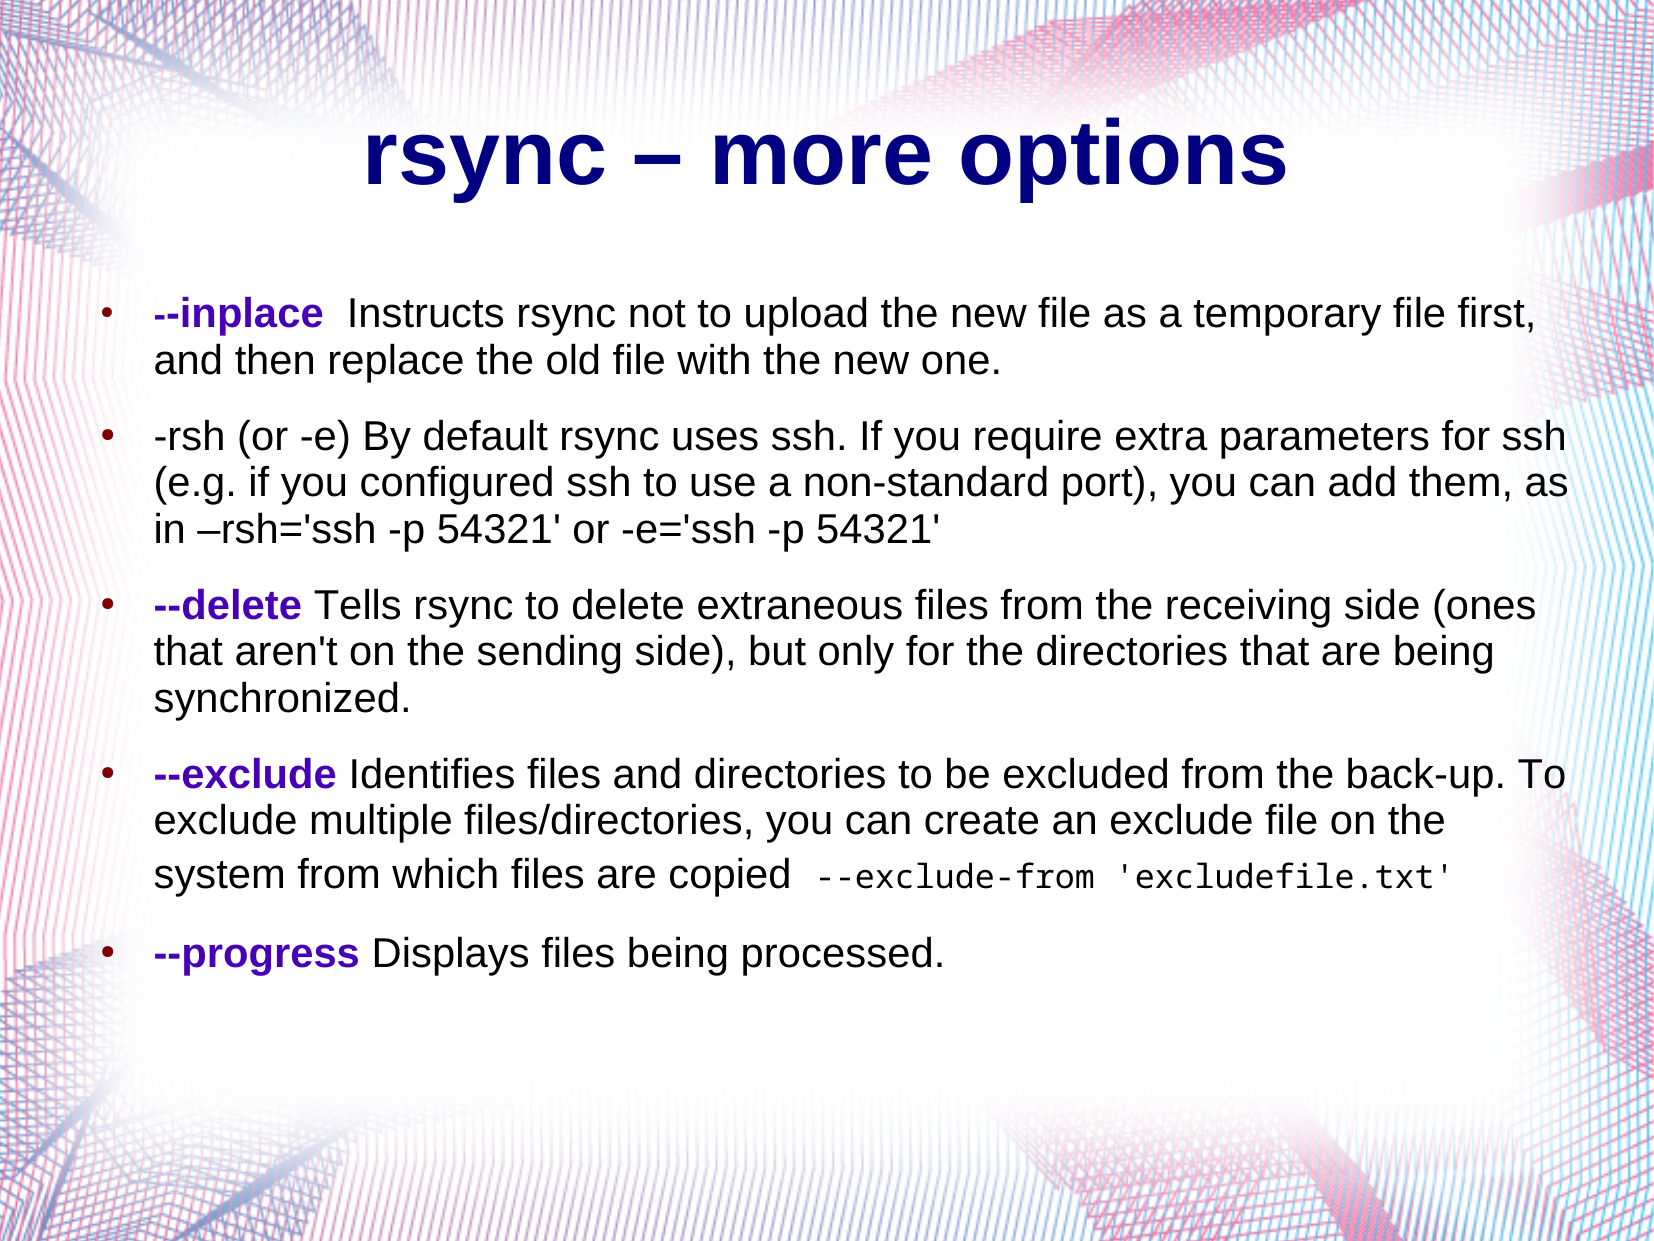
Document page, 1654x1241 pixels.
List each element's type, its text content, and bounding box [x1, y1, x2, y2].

title rsync – more options [82, 56, 1571, 250]
picture [0, 0, 1654, 1241]
list --inplace Instructs rsync not to upload the new file as a temporary file first, and then replace the old file with the new one. -rsh (or -e) By default rsync uses ssh. If you require extra parameters for ssh (e.g. if you configured ssh to use a non-standard port), you can add them, as in –rsh='ssh -p 54321' or -e='ssh -p 54321' --delete Tells rsync to delete extraneous files from the receiving side (ones that aren't on the sending side), but only for the directories that are being synchronized. --exclude Identifies files and directories to be excluded from the back-up. To exclude multiple files/directories, you can create an exclude file on the system from which files are copied --exclude-from 'excludefile.txt' --progress Displays files being processed. [82, 290, 1571, 1117]
